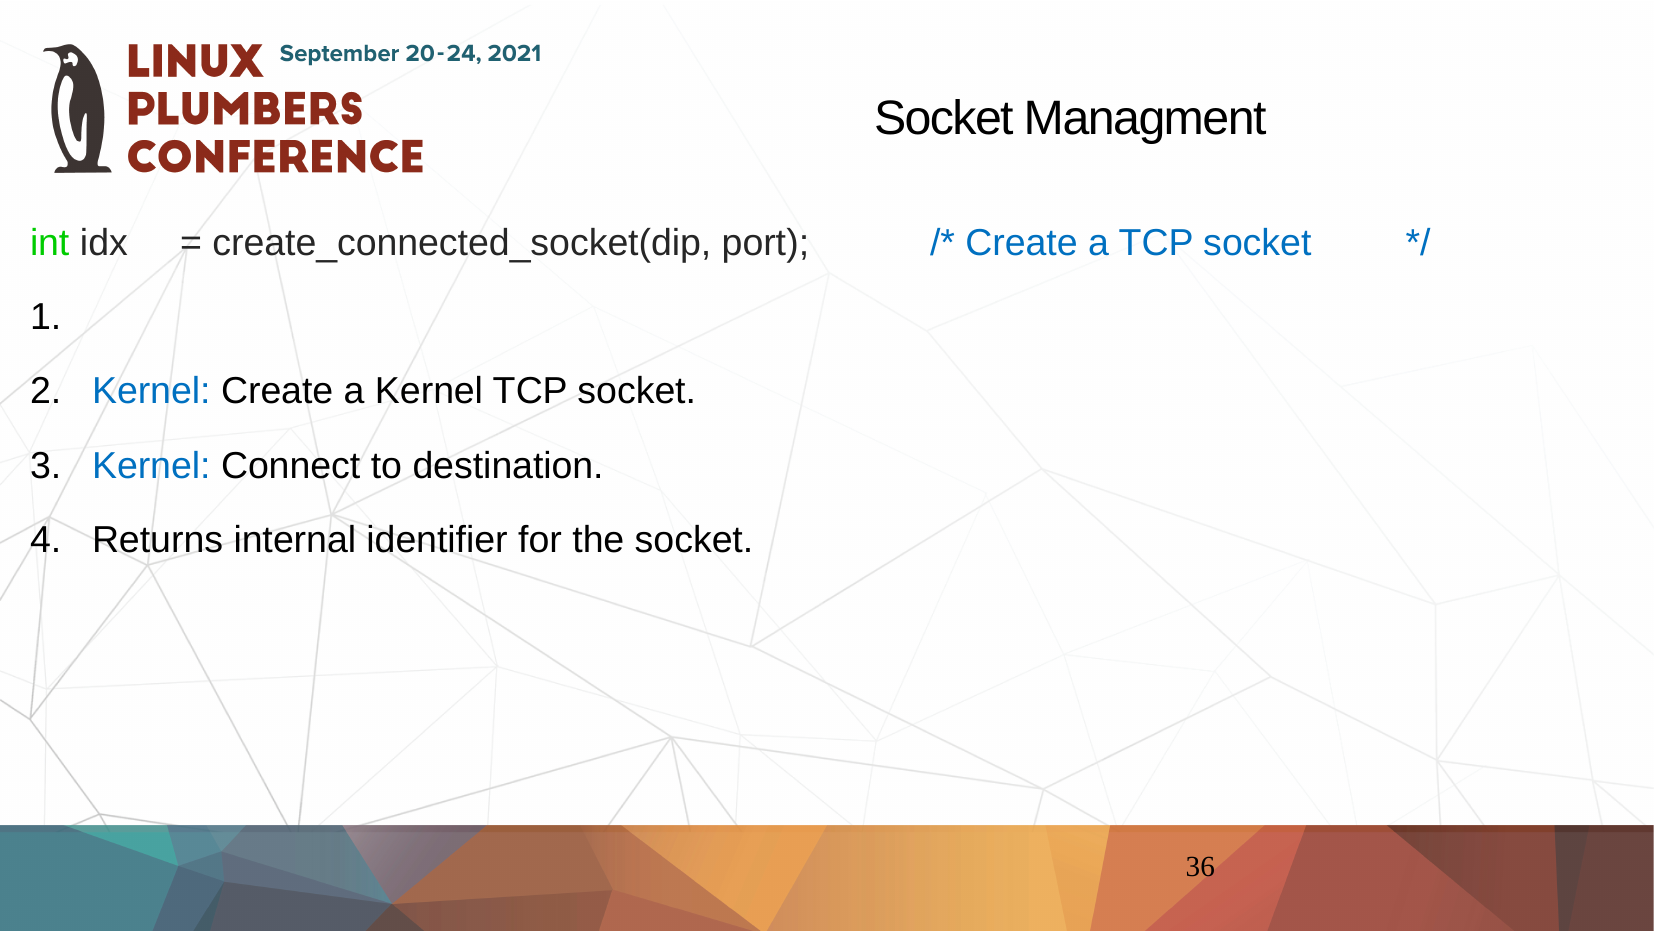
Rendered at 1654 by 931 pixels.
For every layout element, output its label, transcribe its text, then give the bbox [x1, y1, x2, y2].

text_box [1185, 847, 1571, 912]
title Socket Managment [570, 37, 1571, 193]
list int idx = create_connected_socket(dip, port); /* Create a TCP socket */ Kernel: Create a Kernel TCP socket. Kernel: Connect to destination. Returns internal identifier for the socket. [30, 217, 1606, 811]
